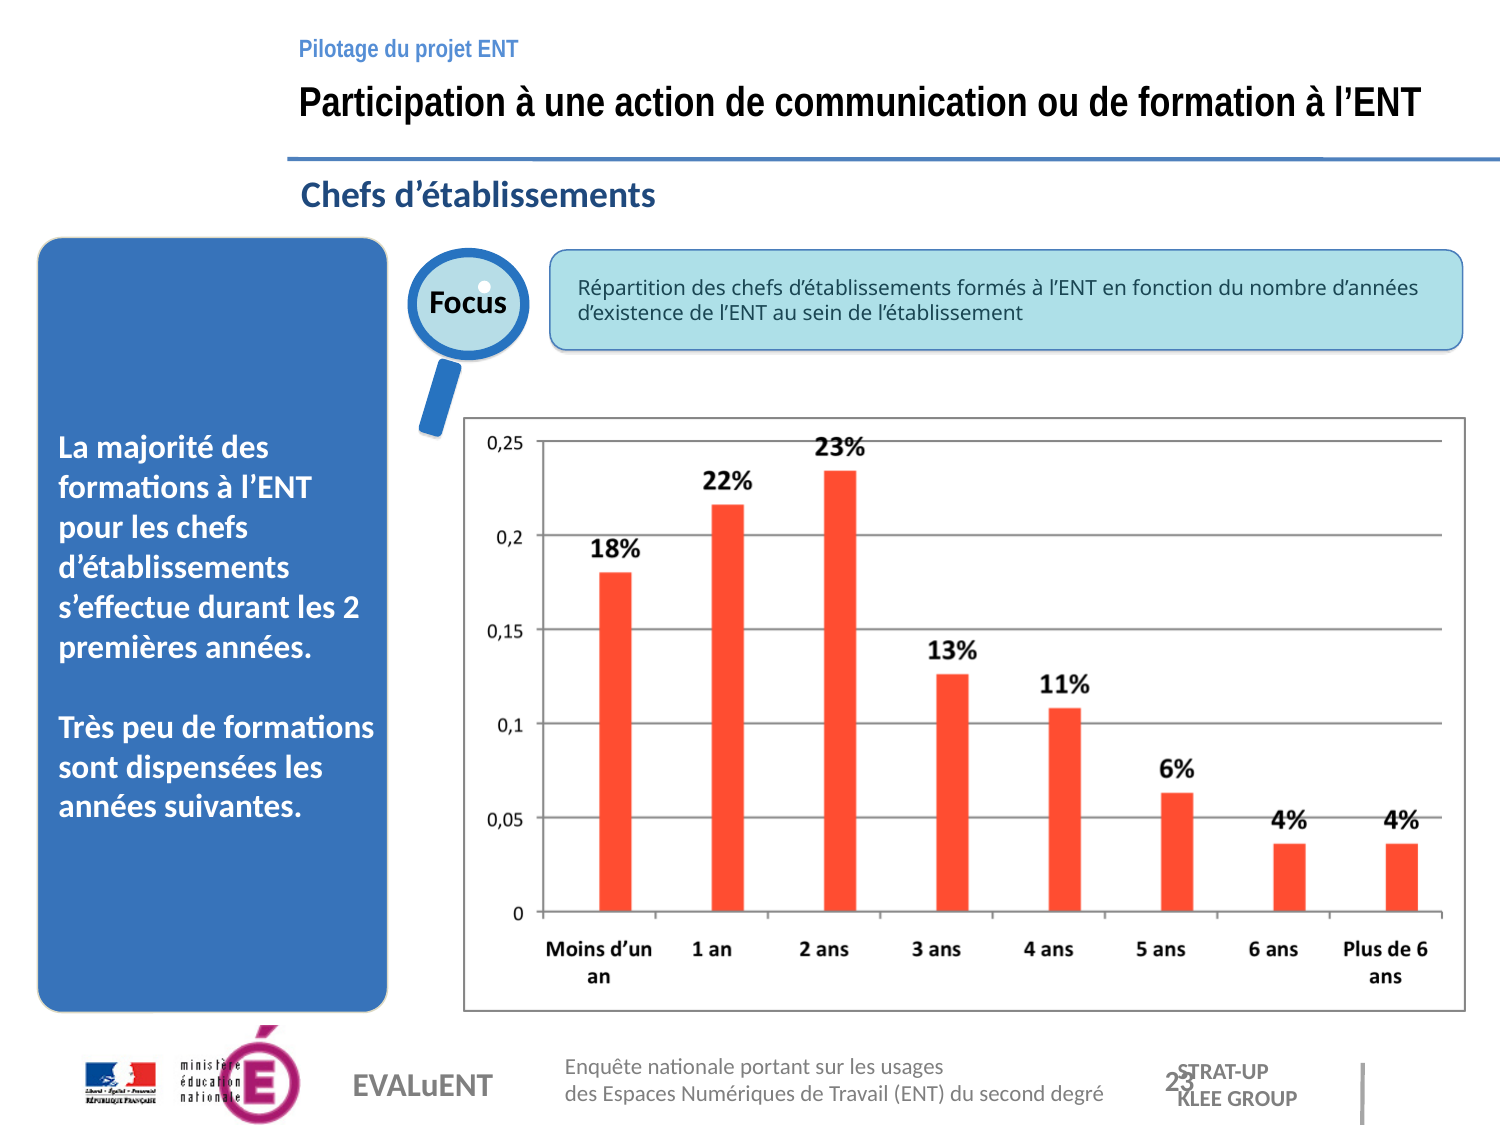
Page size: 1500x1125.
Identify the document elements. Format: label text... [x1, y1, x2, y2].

text_box Pilotage du projet ENT Participation à une action de communication ou de formation à l’ENT [284, 25, 1455, 100]
text_box Répartition des chefs d’établissements formés à l’ENT en fonction du nombre d’années d’existence de l’ENT au sein de l’établissement [562, 267, 1463, 333]
text_box Focus [412, 252, 525, 356]
text_box [478, 280, 491, 294]
text_box [1074, 1050, 1426, 1110]
text_box [549, 249, 1463, 350]
picture [462, 416, 1467, 1013]
text_box La majorité des formations à l’ENT pour les chefs d’établissements s’effectue durant les 2 premières années. Très peu de formations sont dispensées les années suivantes. [37, 237, 388, 1013]
text_box Chefs d’établissements [286, 162, 676, 224]
text_box [419, 359, 461, 436]
